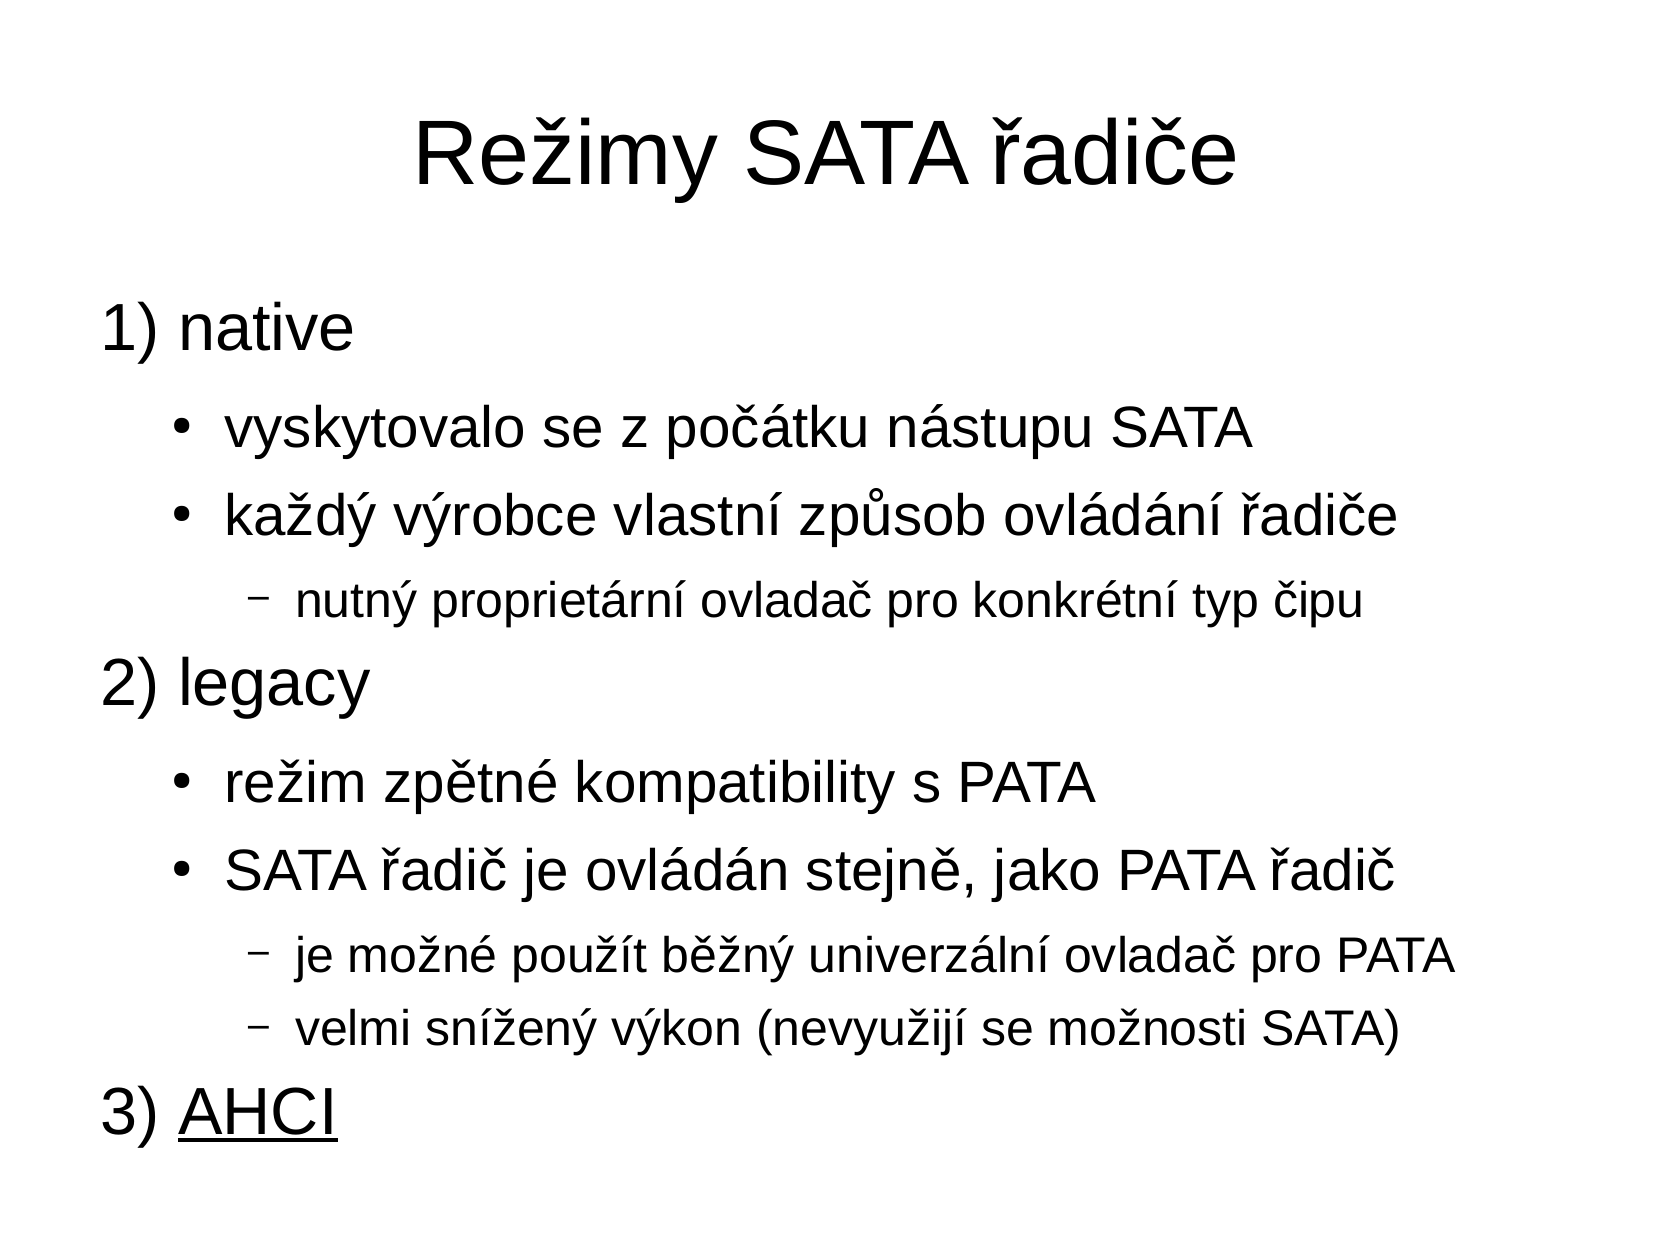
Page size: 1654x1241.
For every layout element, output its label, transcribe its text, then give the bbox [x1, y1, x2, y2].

title Režimy SATA řadiče [82, 56, 1571, 250]
list native vyskytovalo se z počátku nástupu SATA každý výrobce vlastní způsob ovládání řadiče nutný proprietární ovladač pro konkrétní typ čipu legacy režim zpětné kompatibility s PATA SATA řadič je ovládán stejně, jako PATA řadič je možné použít běžný univerzální ovladač pro PATA velmi snížený výkon (nevyužijí se možnosti SATA) AHCI [82, 290, 1571, 1149]
